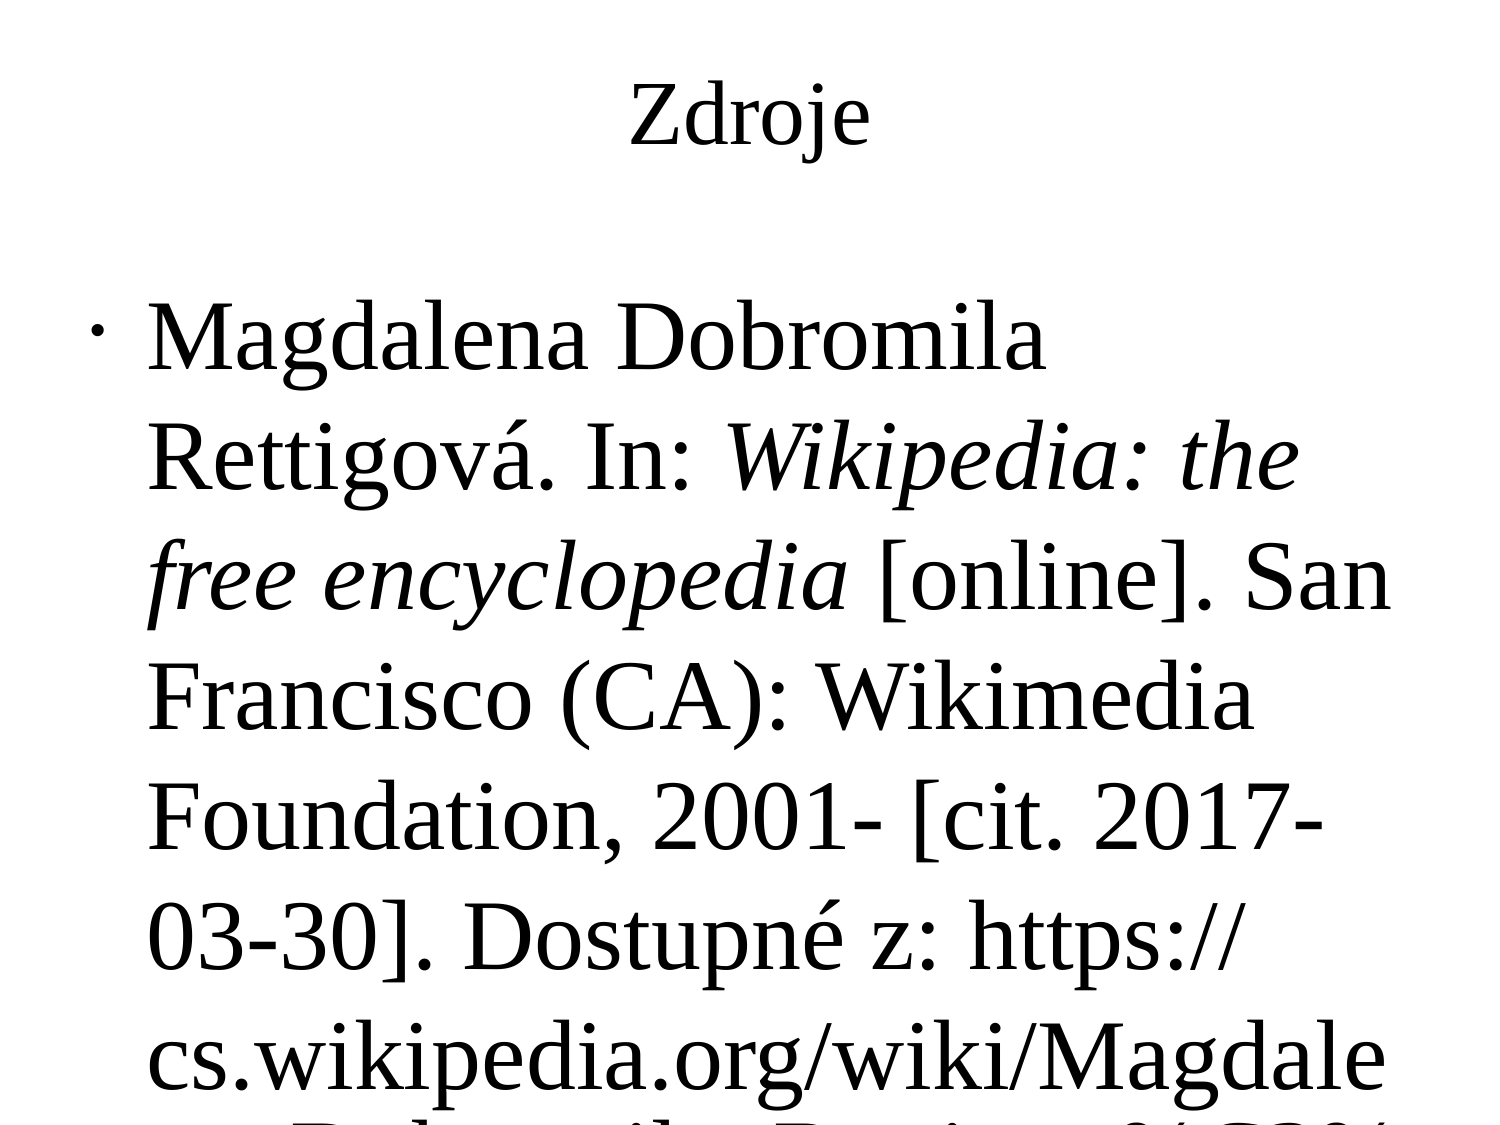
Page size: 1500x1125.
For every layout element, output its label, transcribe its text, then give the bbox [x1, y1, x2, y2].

title Zdroje [75, 45, 1425, 233]
list Magdalena Dobromila Rettigová. In: Wikipedia: the free encyclopedia [online]. San Francisco (CA): Wikimedia Foundation, 2001- [cit. 2017-03-30]. Dostupné z: https://cs.wikipedia.org/wiki/Magdalena_Dobromila_Rettigov%C3%A1 Magdalena Dobromila Rettigová. In: Osobnosti.cz [online]. [cit. 2017-04-03]. Dostupné z: http://www.spisovatele.cz/magdalena-dobromila-rettigova Kafíčko [online]. In: . [cit. 2017-04-03]. Dostupné z: https://www.google.cz/search?q=magdalena+dobromila+rettigova+kafi%C4%8Dko&rlz=1C1KMZB_enCZ690CZ690&espv=2&source=lnms&tbm=isch&sa=X&ved=0ahUKEwjNwozT9ofTAhWDJ5oKHQQ_A34Q_AUICCgB&biw=902&bih=905#imgrc=mumD71pxIPtijM: Magdalena Dobromila Rettigová. In: Google obrázky [online]. [cit. 2017-04-04]. Dostupné z: https://www.google.cz/search?q=magdalena+dobromila+rettigov%C3%A1+litomy%C5%A1l&rlz=1C1KMZB_enCZ690CZ690&espv=2&source=lnms&tbm=isch&sa=X&ved=0ahUKEwic_s3h1orTAhVHWSwKHZhYC9wQ_AUIBygC&biw=902&bih=954#tbm=isch&q=magdalena+dobromila+rettigov%C3%A1+vseradice&*&imgrc=bH5KwMui5bQJqM: STARÁ MODRÁ LITINOVÁ, SMALTOVANÁ BÁBOVKA. In: Aukro archiv [online]. [cit. 2017-04-04]. Dostupné z: http://archiv.aukro.cz/stara-modra-litinova-smaltovana-babovka--i5291812307 Ústí nad Orlicí - pamětní deska Magdaleny Dobromily Rettigové. In: Aukro archiv [online]. [cit. 2017-04-04]. Dostupné z: https://www.turistika.cz/mista/usti-nad-orlici-pametni-deska-magdaleny-dobromily-rettigove/detail Festival: Gastronomické slavnosti Magdaleny Dobromily Rettigové. In: Aukro archiv [online]. [cit. 2017-04-04]. Dostupné z: https://www.gastrovylety.cz/festival-gastronomicke-slavnosti-magdaleny-dobromily-rettigove/ [75, 262, 1425, 1005]
